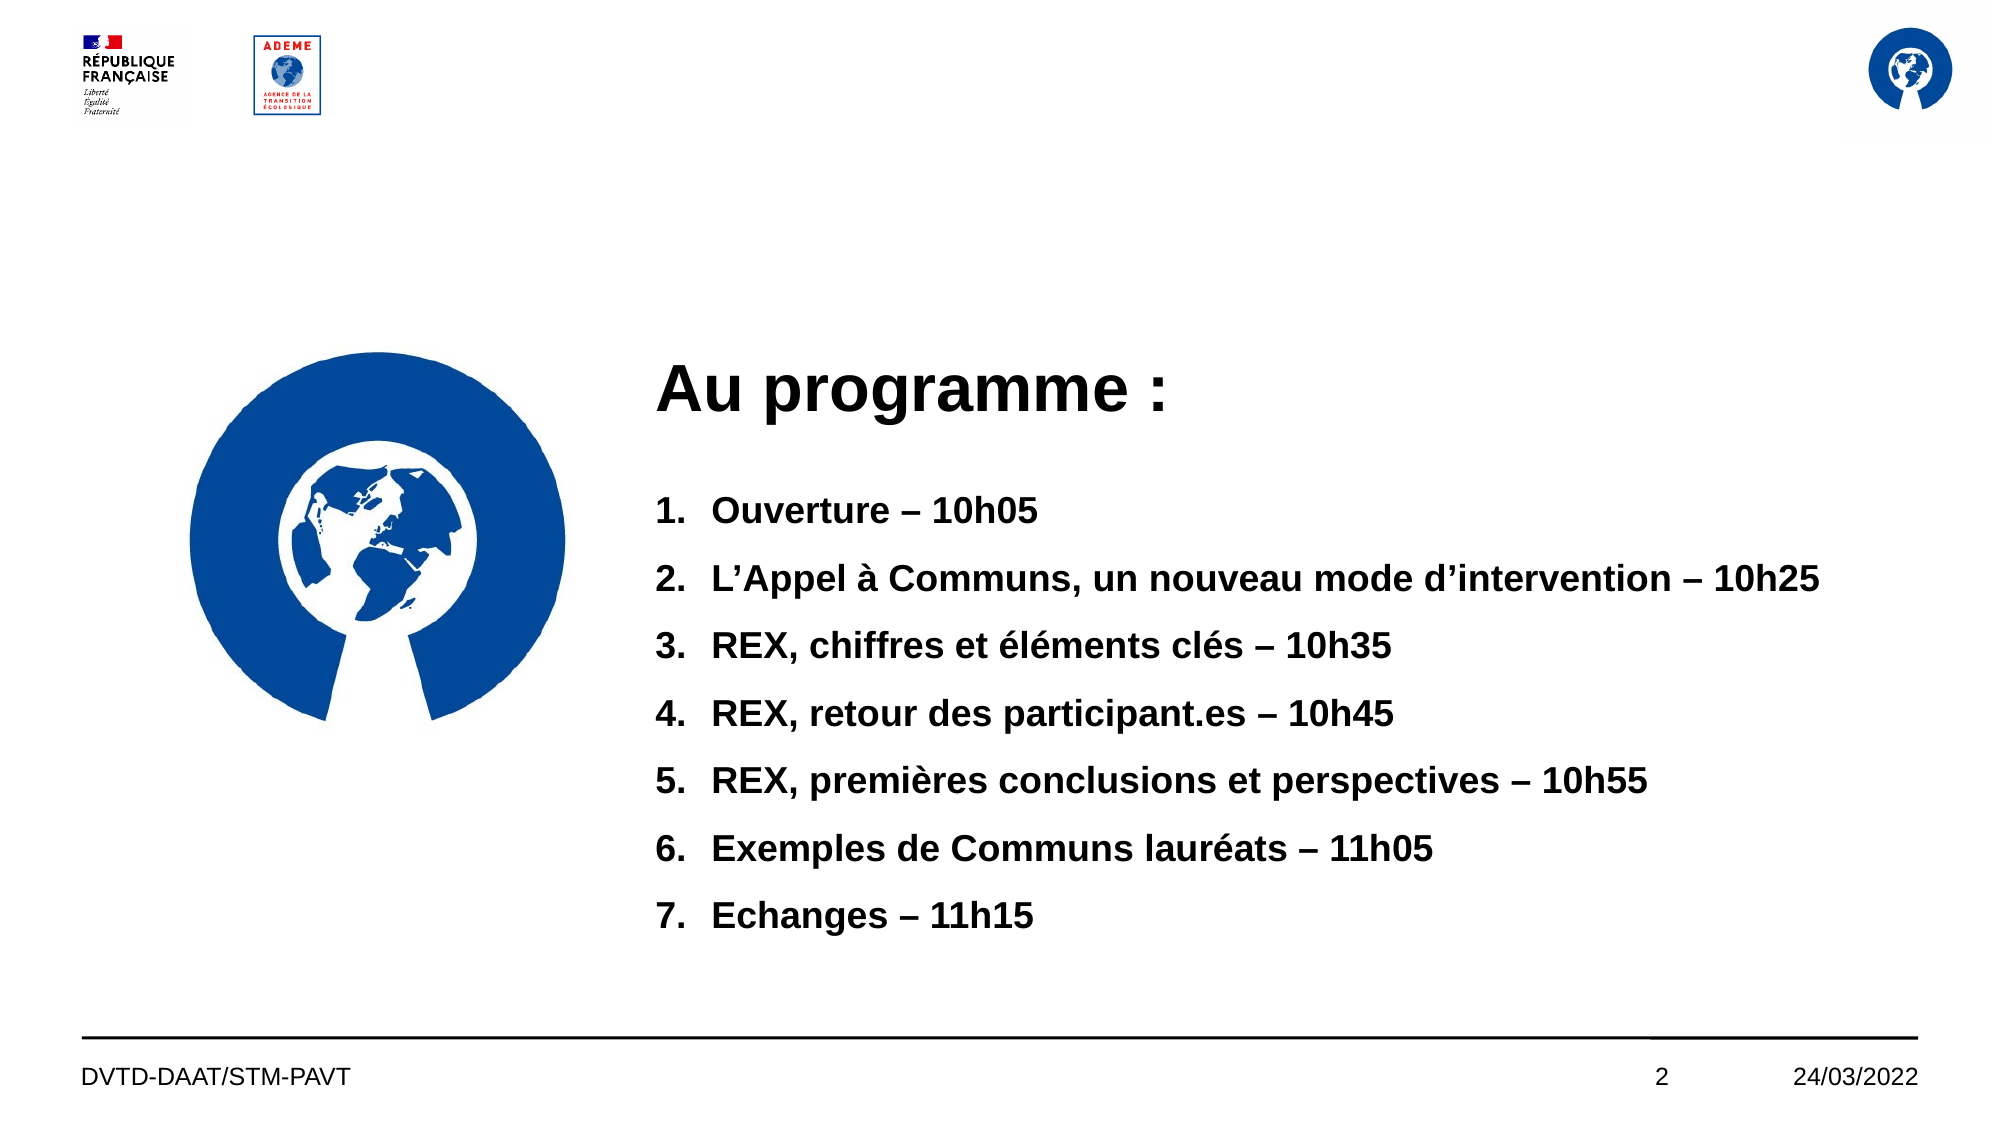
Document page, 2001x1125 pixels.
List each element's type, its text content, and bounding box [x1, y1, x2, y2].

picture [174, 342, 588, 740]
footer DVTD-DAAT/STM-PAVT [65, 1045, 640, 1105]
text_box Ouverture – 10h05 L’Appel à Communs, un nouveau mode d’intervention – 10h25 REX, chiffres et éléments clés – 10h35 REX, retour des participant.es – 10h45 REX, premières conclusions et perspectives – 10h55 Exemples de Communs lauréats – 11h05 Echanges – 11h15 [640, 456, 2000, 1125]
picture [244, 26, 330, 124]
title Au programme : [640, 216, 2000, 434]
picture [69, 21, 188, 128]
picture [1840, 0, 1987, 142]
